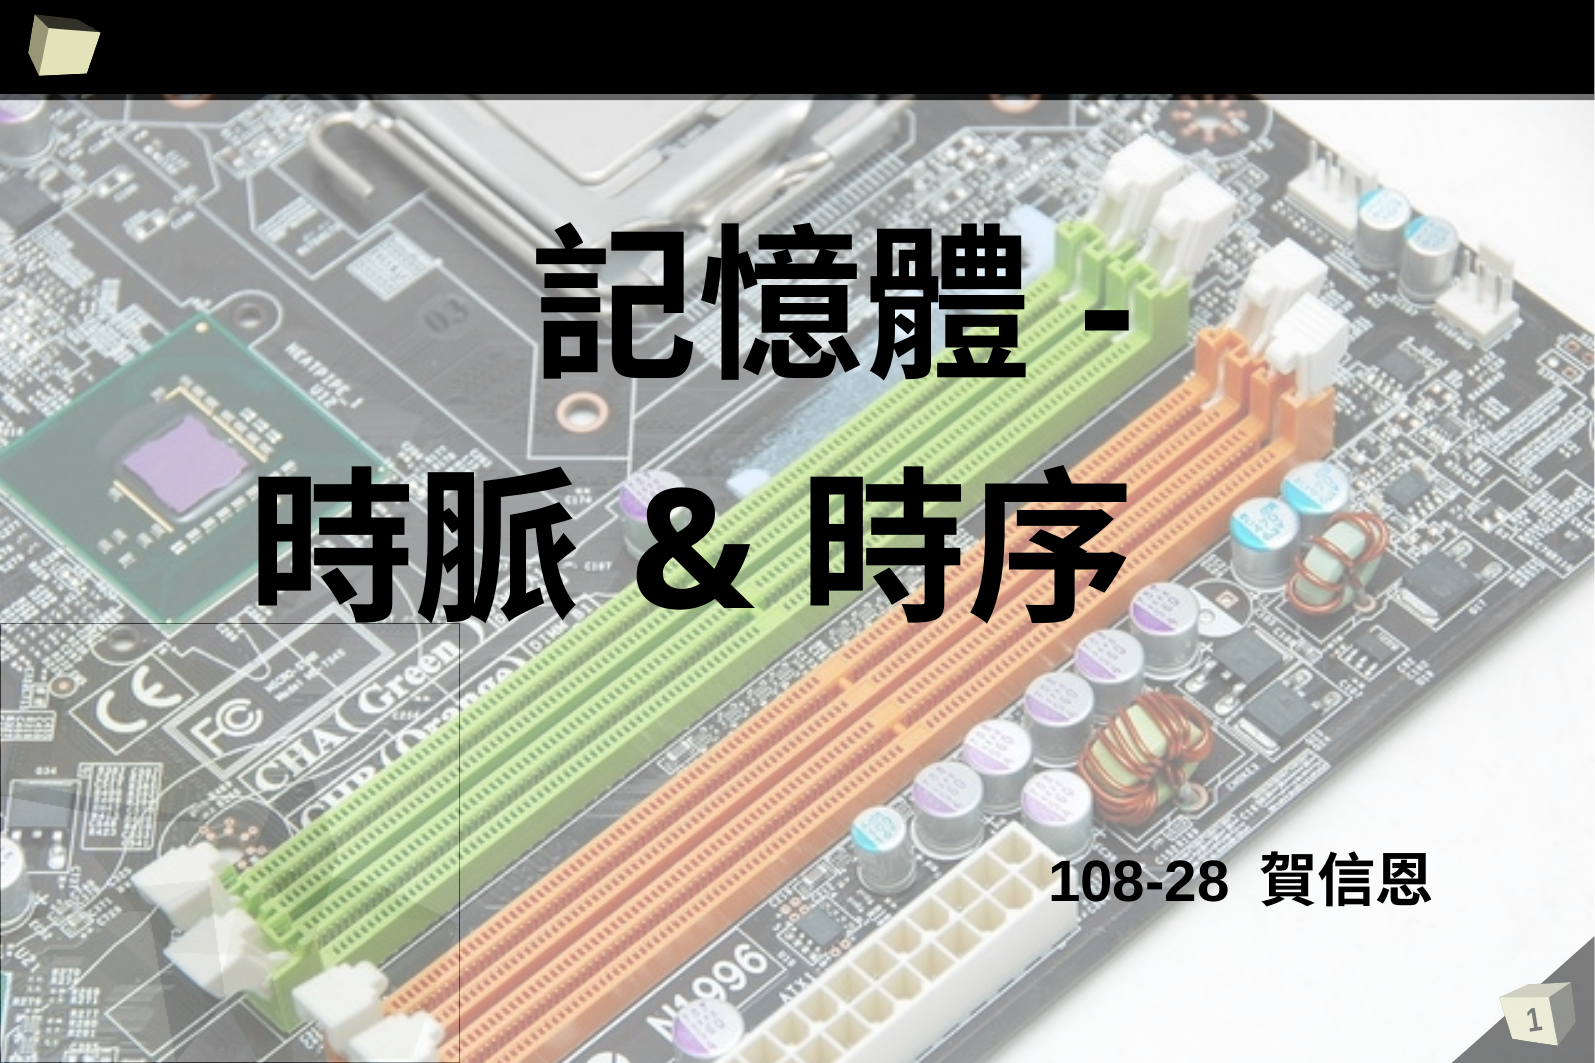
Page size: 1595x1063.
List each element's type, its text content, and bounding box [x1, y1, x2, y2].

text_box 108-28 賀信恩 [1033, 826, 1595, 945]
title 記憶體- 時脈&時序 [147, 179, 1134, 650]
picture [0, 94, 1595, 1063]
